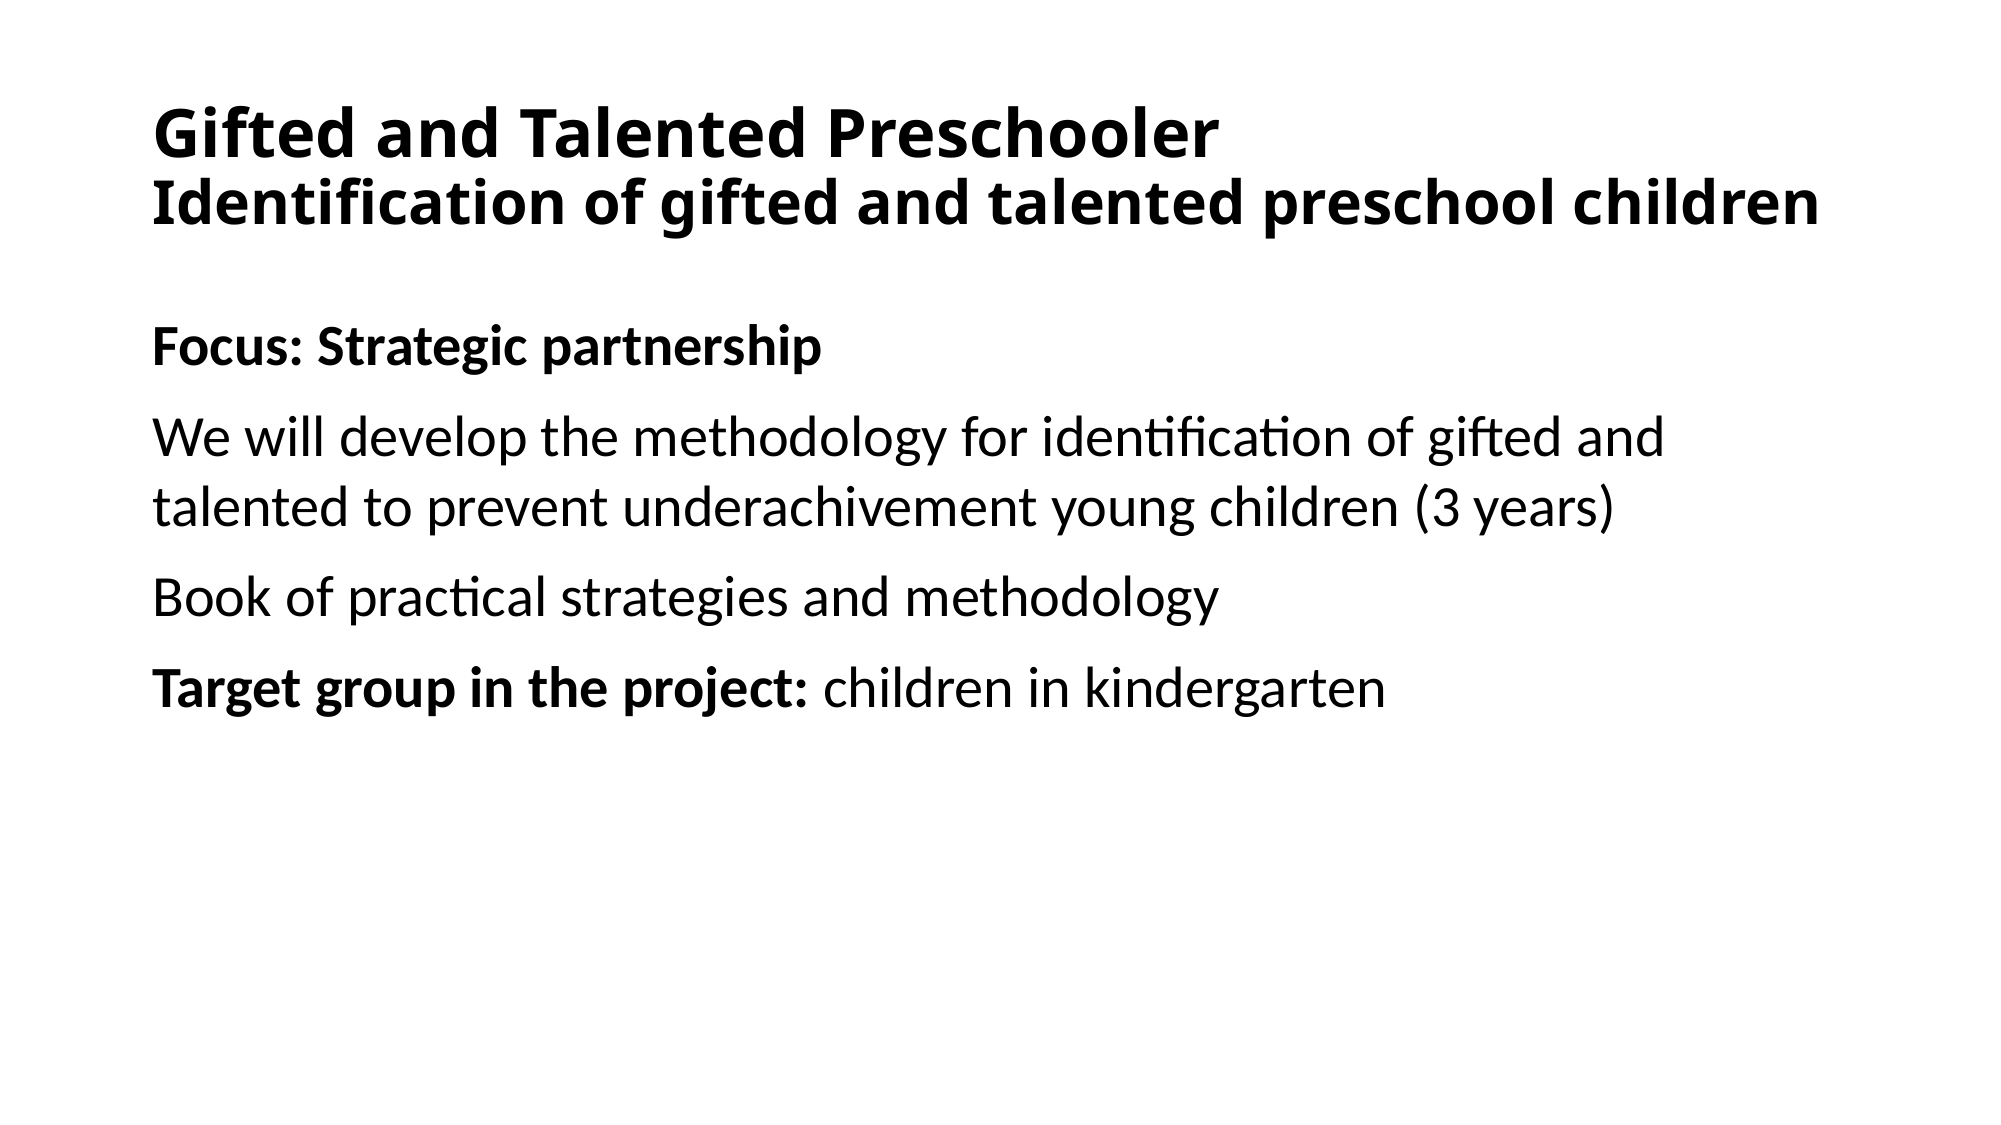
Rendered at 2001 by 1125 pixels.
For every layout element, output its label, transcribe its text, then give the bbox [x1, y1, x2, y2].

title Gifted and Talented Preschooler Identification of gifted and talented preschool children [137, 59, 1863, 278]
list Focus: Strategic partnership We will develop the methodology for identification of gifted and talented to prevent underachivement young children (3 years) Book of practical strategies and methodology Target group in the project: children in kindergarten [137, 299, 1863, 1014]
